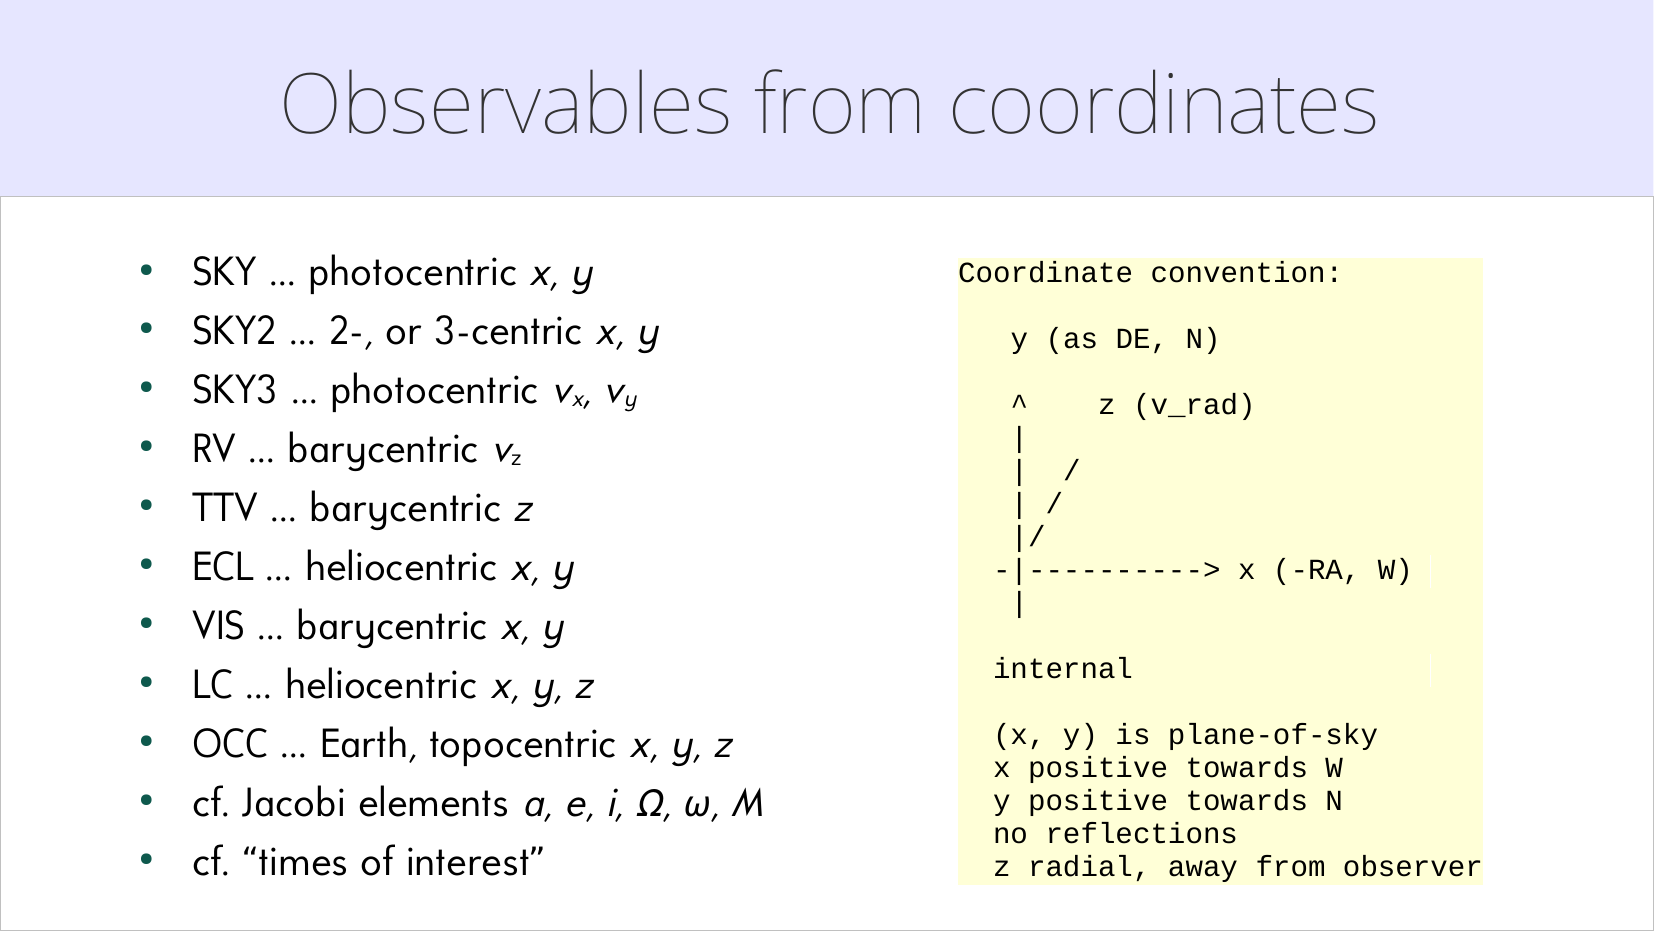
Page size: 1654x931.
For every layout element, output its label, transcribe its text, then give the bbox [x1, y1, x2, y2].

title Observables from coordinates [124, 23, 1537, 179]
list SKY ... photocentric x, y SKY2 ... 2-, or 3-centric x, y SKY3 ... photocentric vx, vy RV ... barycentric vz TTV ... barycentric z ECL ... heliocentric x, y VIS ... barycentric x, y LC ... heliocentric x, y, z OCC ... Earth, topocentric x, y, z cf. Jacobi elements a, e, i, Ω, ω, M cf. “times of interest” [121, 246, 1534, 885]
text_box Coordinate convention: y (as DE, N) ^ z (v_rad) | | / | / |/ -|----------> x (-RA, W) | internal (x, y) is plane-of-sky x positive towards W y positive towards N no reflections z radial, away from observer [943, 250, 1506, 893]
